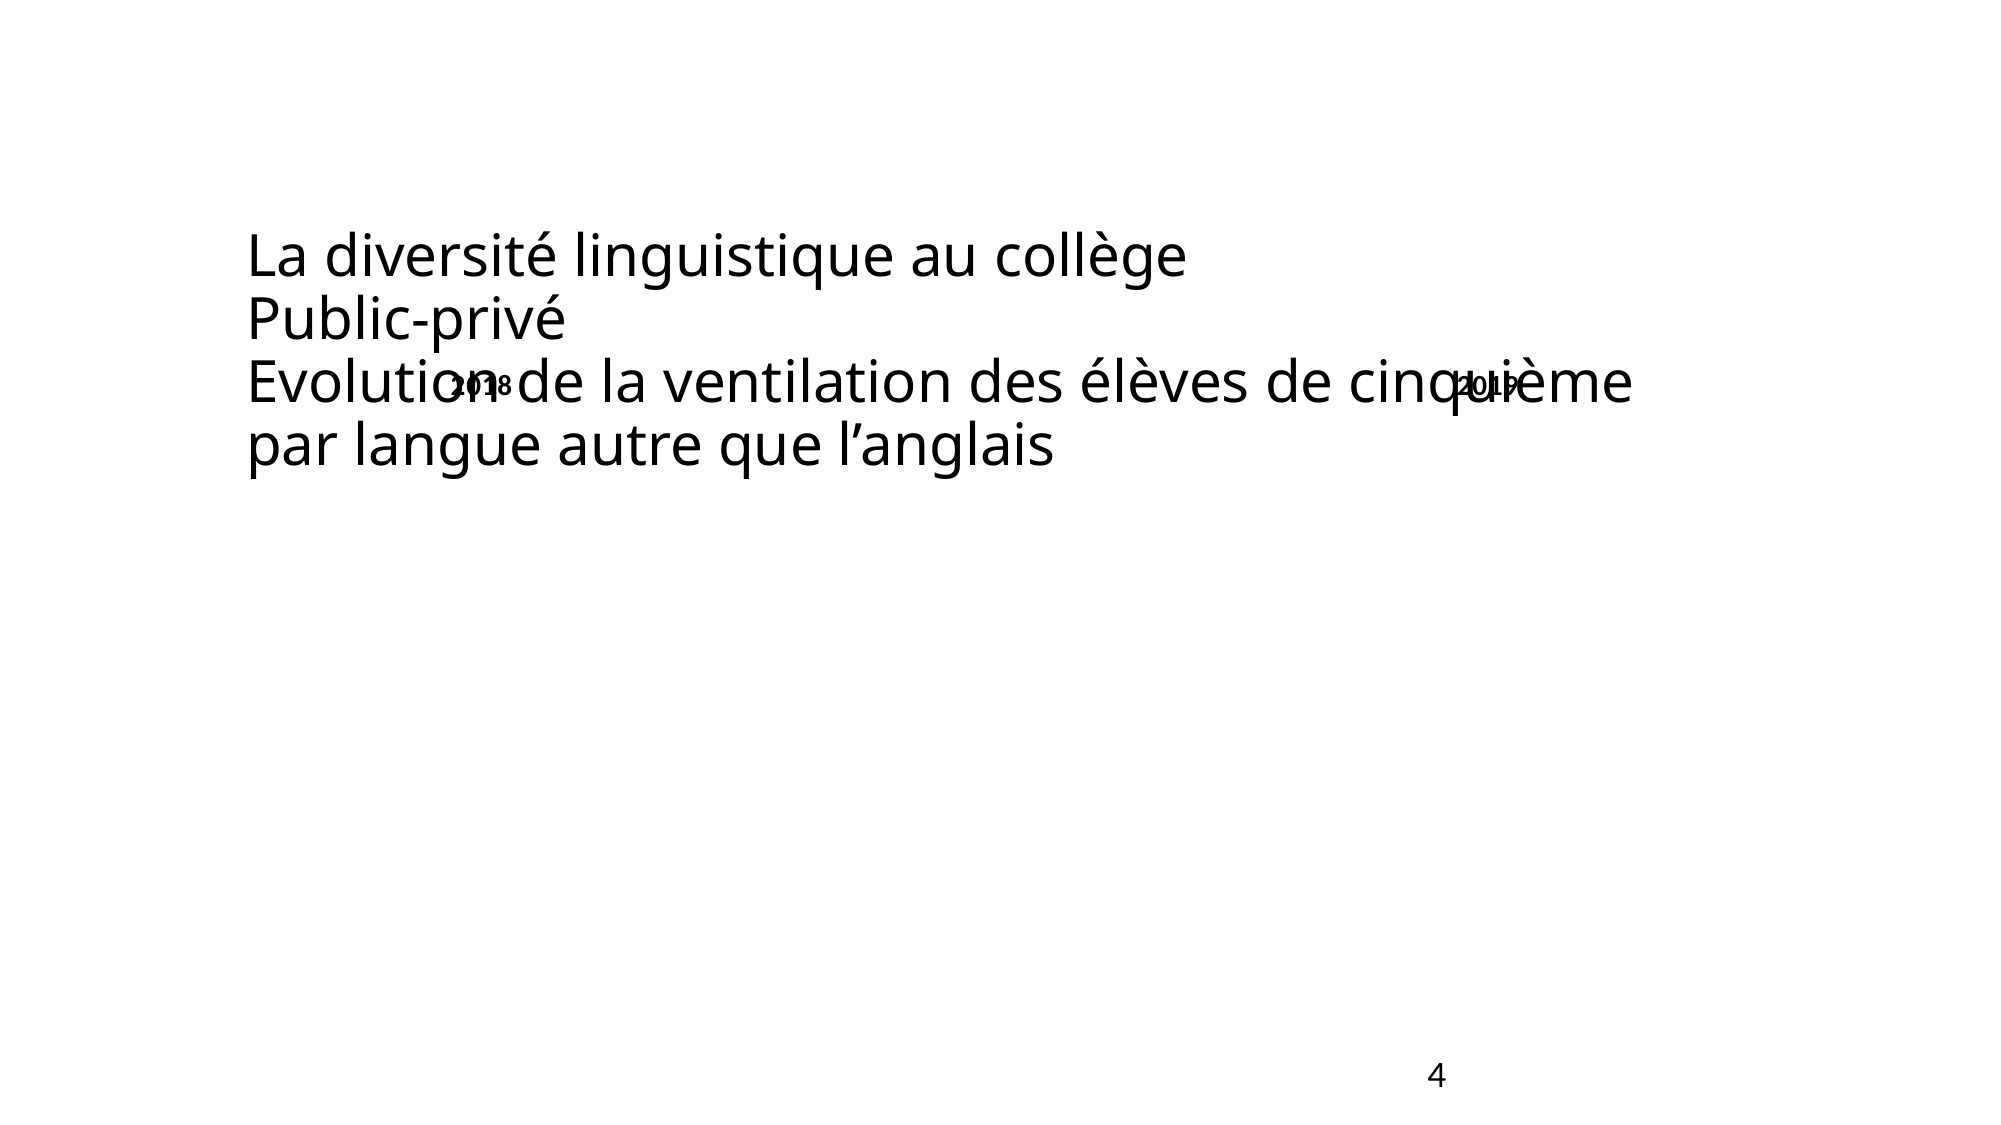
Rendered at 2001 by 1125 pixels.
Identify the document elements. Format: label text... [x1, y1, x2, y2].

chart [0, 342, 1950, 1043]
title La diversité linguistique au collège Public-privé Evolution de la ventilation des élèves de cinquième par langue autre que l’anglais [231, 218, 1732, 304]
slide_number <numéro> [1412, 1043, 1863, 1103]
